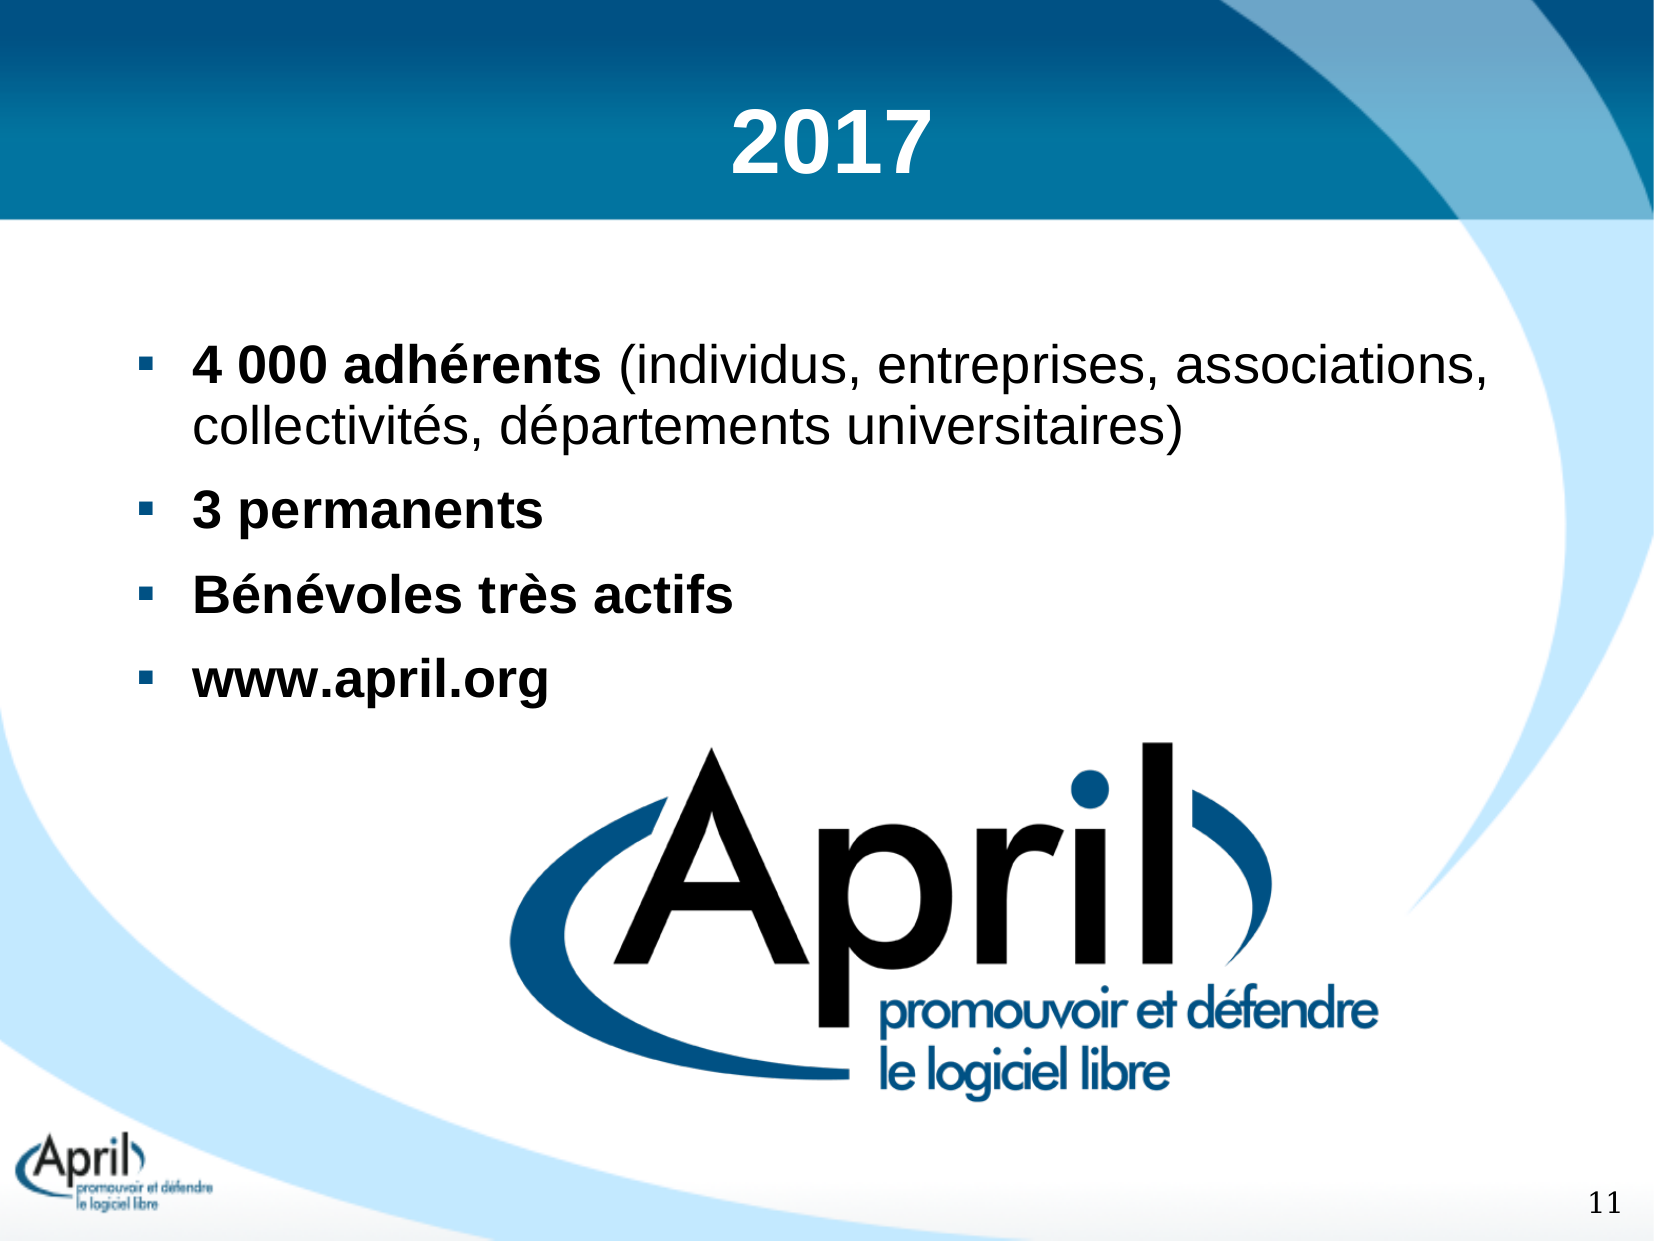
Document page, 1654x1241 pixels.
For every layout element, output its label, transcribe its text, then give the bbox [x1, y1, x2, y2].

title 2017 [126, 38, 1539, 246]
list 4 000 adhérents (individus, entreprises, associations, collectivités, départements universitaires) 3 permanents Bénévoles très actifs www.april.org [121, 250, 1534, 1032]
picture [0, 0, 1654, 1241]
